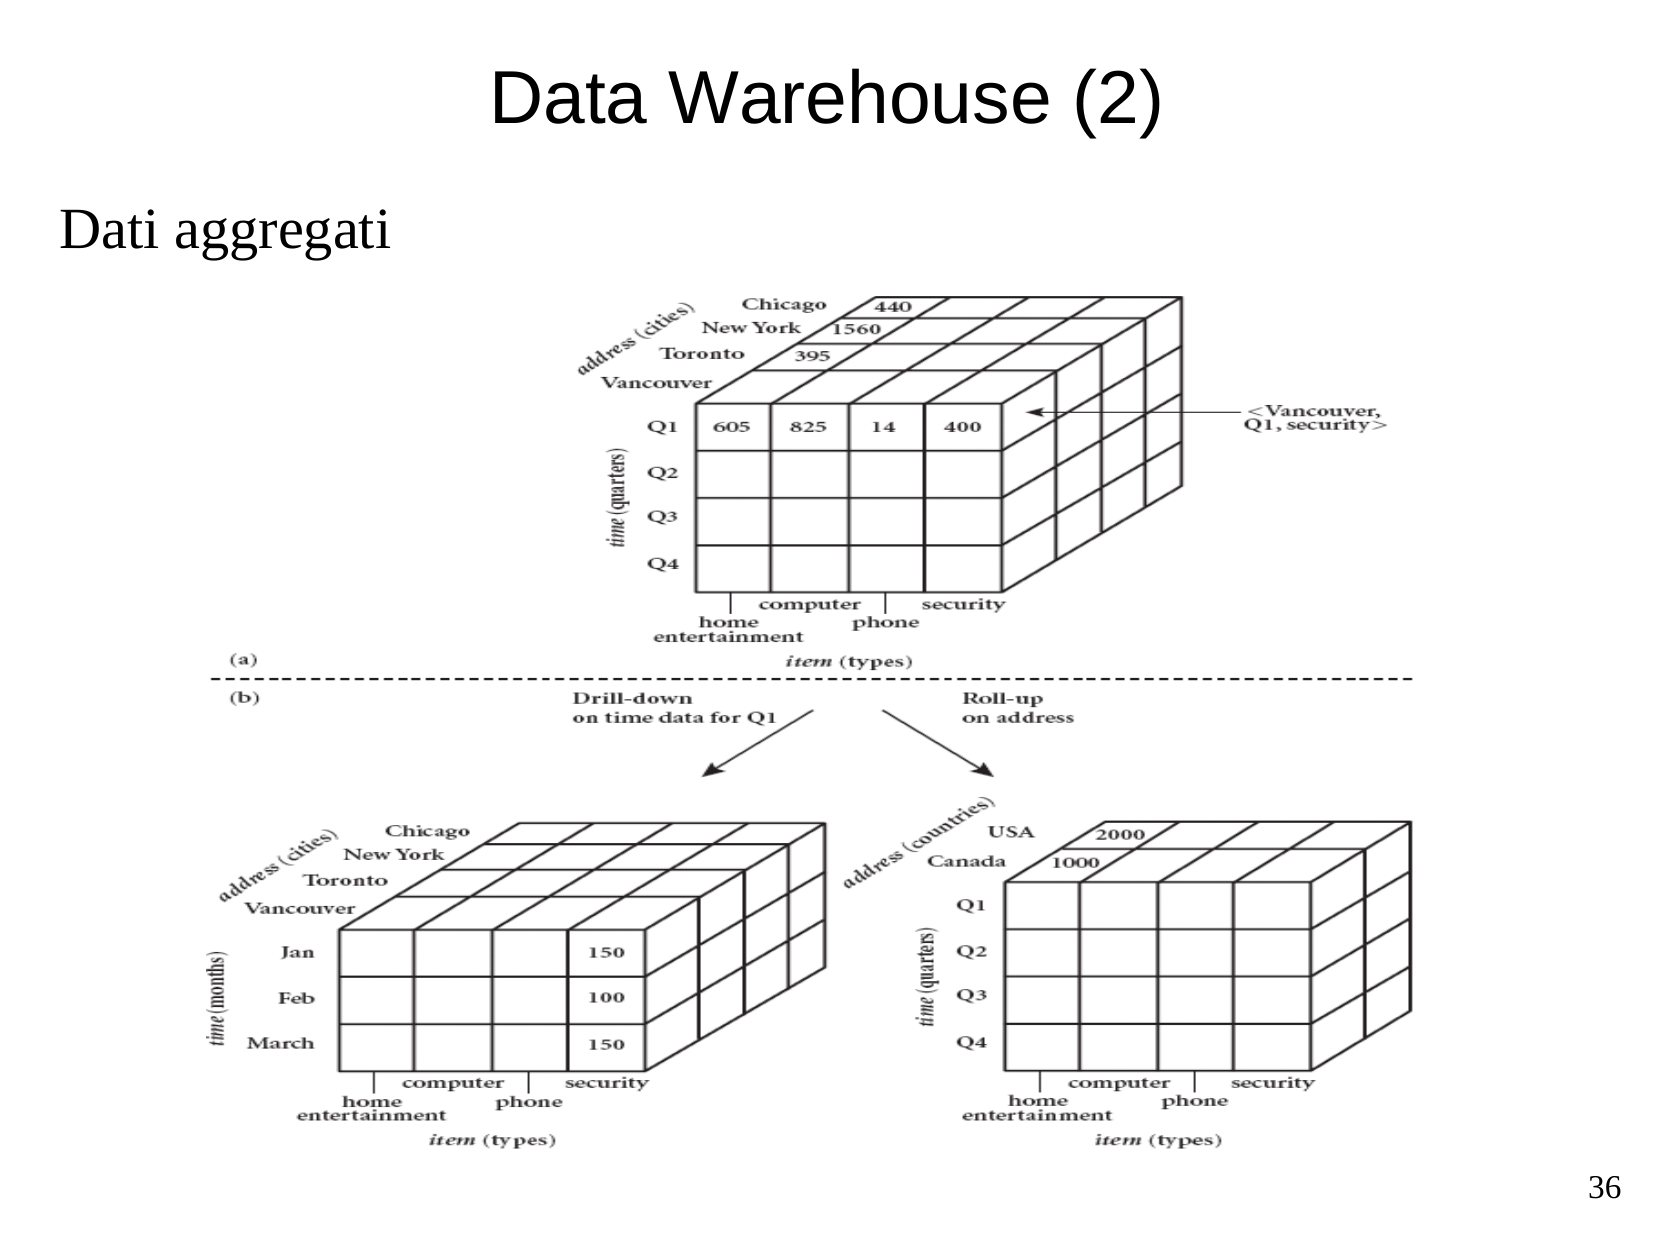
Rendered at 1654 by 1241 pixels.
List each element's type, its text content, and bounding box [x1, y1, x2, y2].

title Data Warehouse (2) [37, 30, 1617, 166]
list Dati aggregati [42, 196, 1612, 1187]
